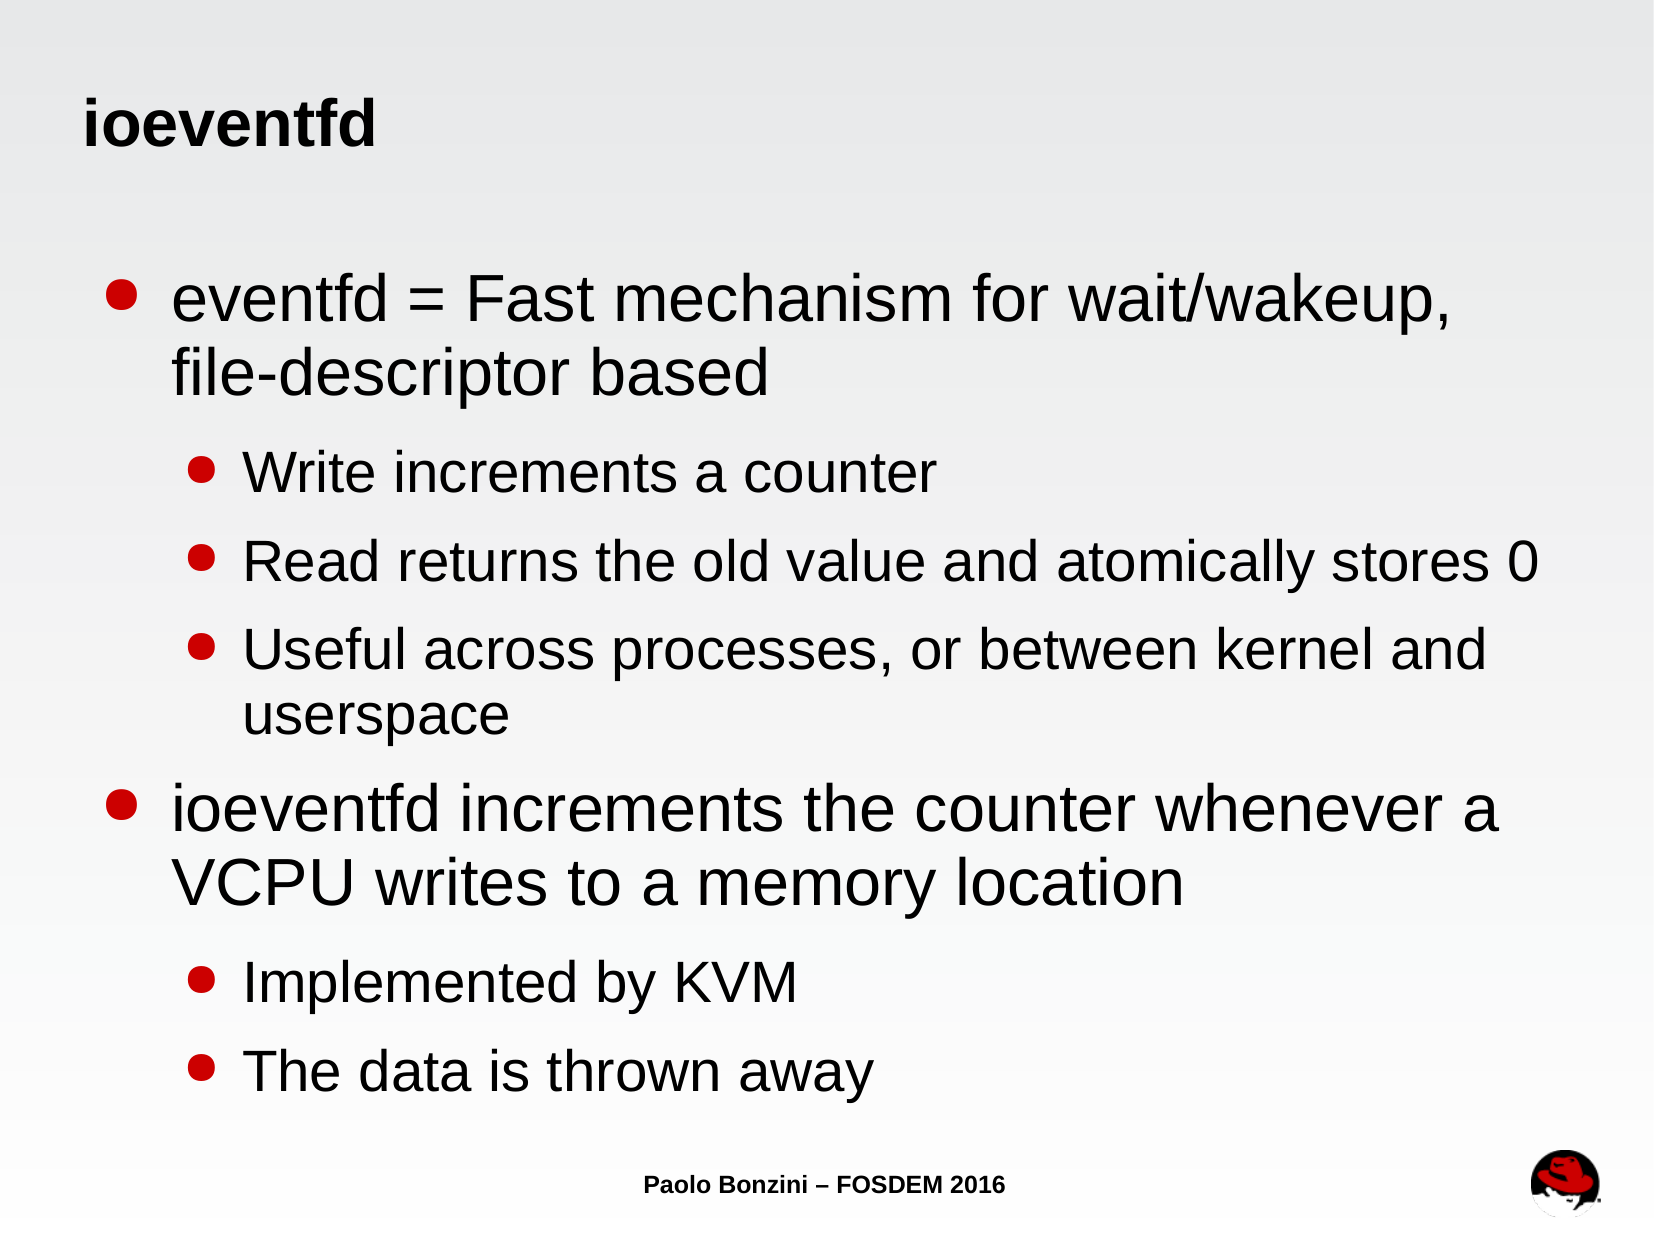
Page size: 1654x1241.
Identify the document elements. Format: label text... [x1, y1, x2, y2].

title ioeventfd [82, 19, 1571, 227]
picture [0, 0, 1654, 1241]
list eventfd = Fast mechanism for wait/wakeup, file-descriptor based Write increments a counter Read returns the old value and atomically stores 0 Useful across processes, or between kernel and userspace ioeventfd increments the counter whenever a VCPU writes to a memory location Implemented by KVM The data is thrown away [82, 260, 1571, 1104]
